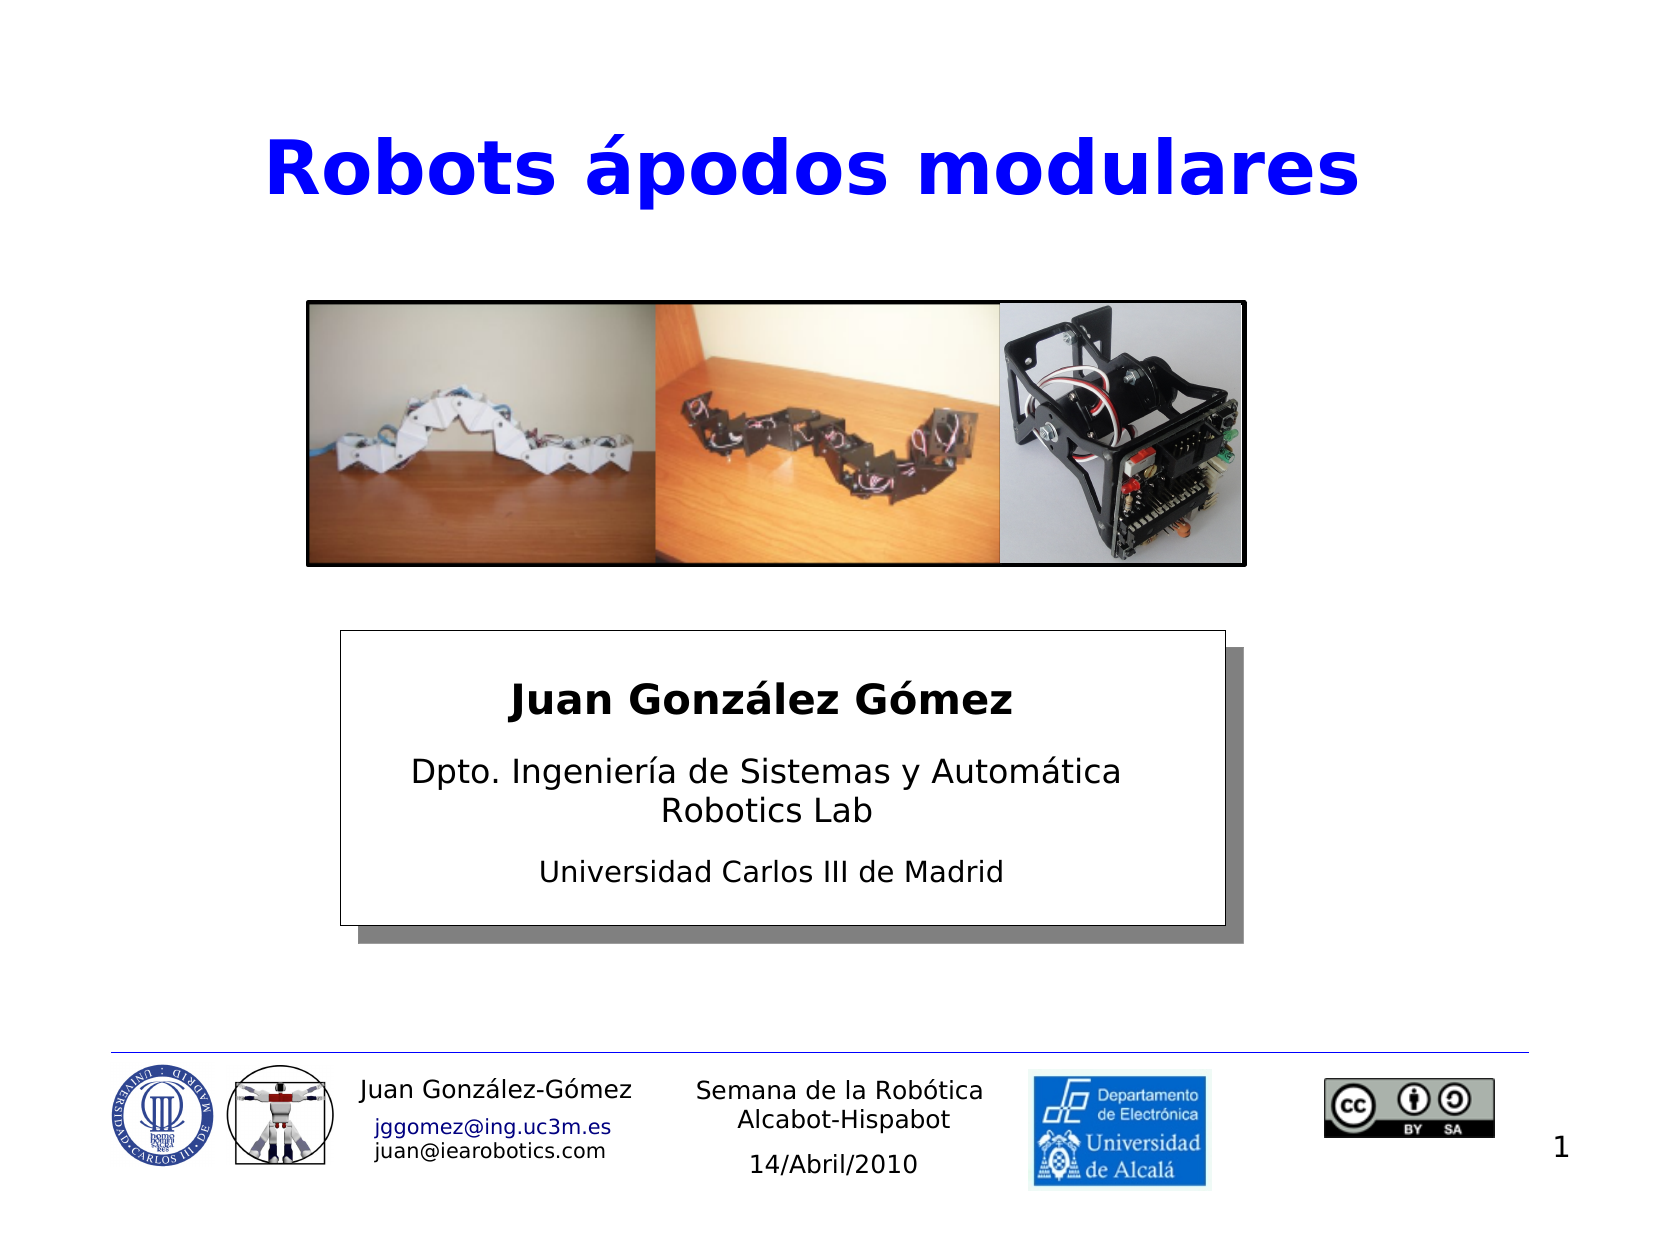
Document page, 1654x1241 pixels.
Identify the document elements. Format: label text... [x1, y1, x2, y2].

picture [1324, 1078, 1495, 1138]
text_box Dpto. Ingeniería de Sistemas y Automática Robotics Lab [395, 745, 1139, 838]
text_box Universidad Carlos III de Madrid [524, 847, 1020, 901]
picture [308, 303, 1241, 565]
text_box Juan González-Gómez [345, 1067, 648, 1113]
text_box Juan González Gómez [495, 668, 1029, 735]
picture [110, 1062, 215, 1167]
picture [1028, 1069, 1212, 1191]
text_box jggomez@ing.uc3m.es juan@iearobotics.com [359, 1107, 627, 1172]
text_box 14/Abril/2010 [725, 1142, 934, 1187]
picture [226, 1065, 334, 1165]
text_box [340, 630, 1226, 926]
text_box Robots ápodos modulares [248, 117, 1377, 220]
text_box Semana de la Robótica Alcabot-Hispabot [681, 1068, 1000, 1143]
